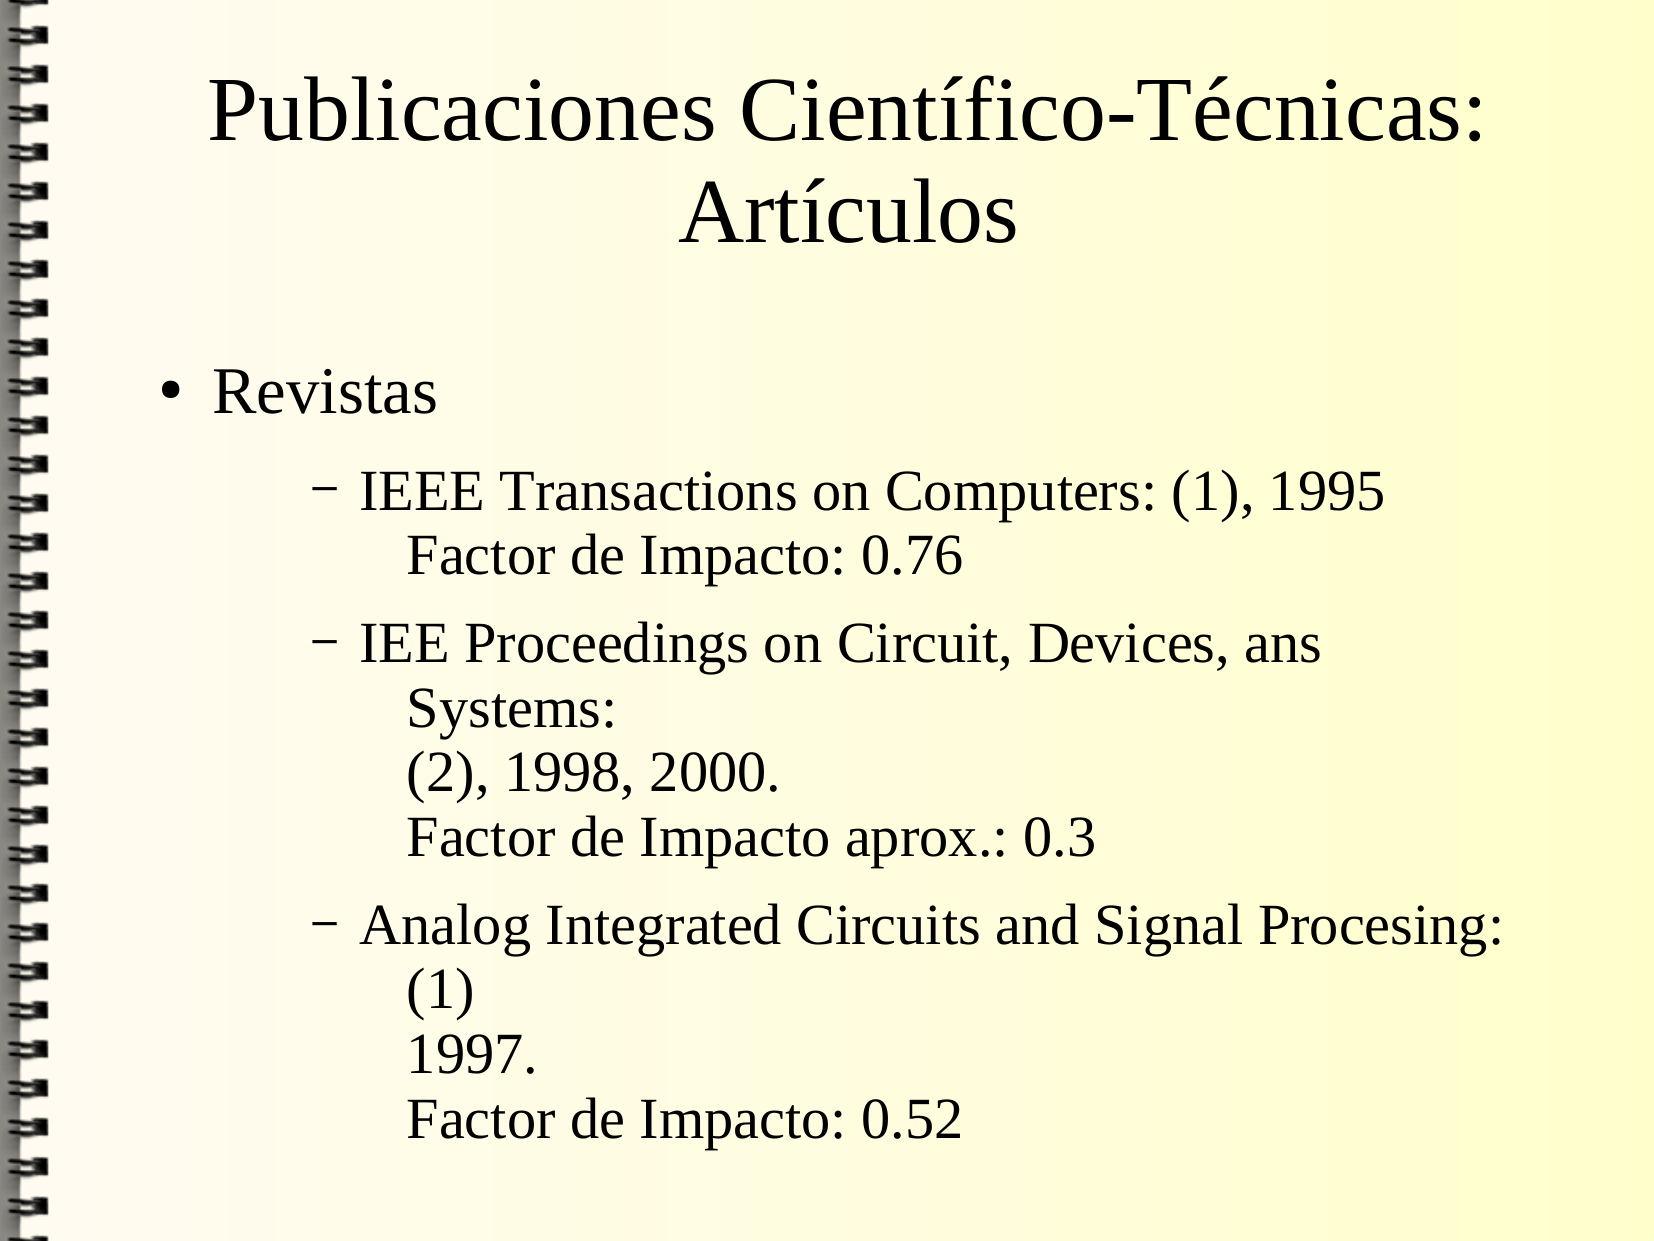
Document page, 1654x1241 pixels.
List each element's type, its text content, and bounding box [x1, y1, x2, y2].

picture [0, 0, 1654, 1241]
list Revistas IEEE Transactions on Computers: (1), 1995 Factor de Impacto: 0.76 IEE Proceedings on Circuit, Devices, ans Systems: (2), 1998, 2000. Factor de Impacto aprox.: 0.3 Analog Integrated Circuits and Signal Procesing: (1) 1997. Factor de Impacto: 0.52 [123, 354, 1536, 1123]
title Publicaciones Científico-Técnicas: Artículos [59, 59, 1639, 263]
